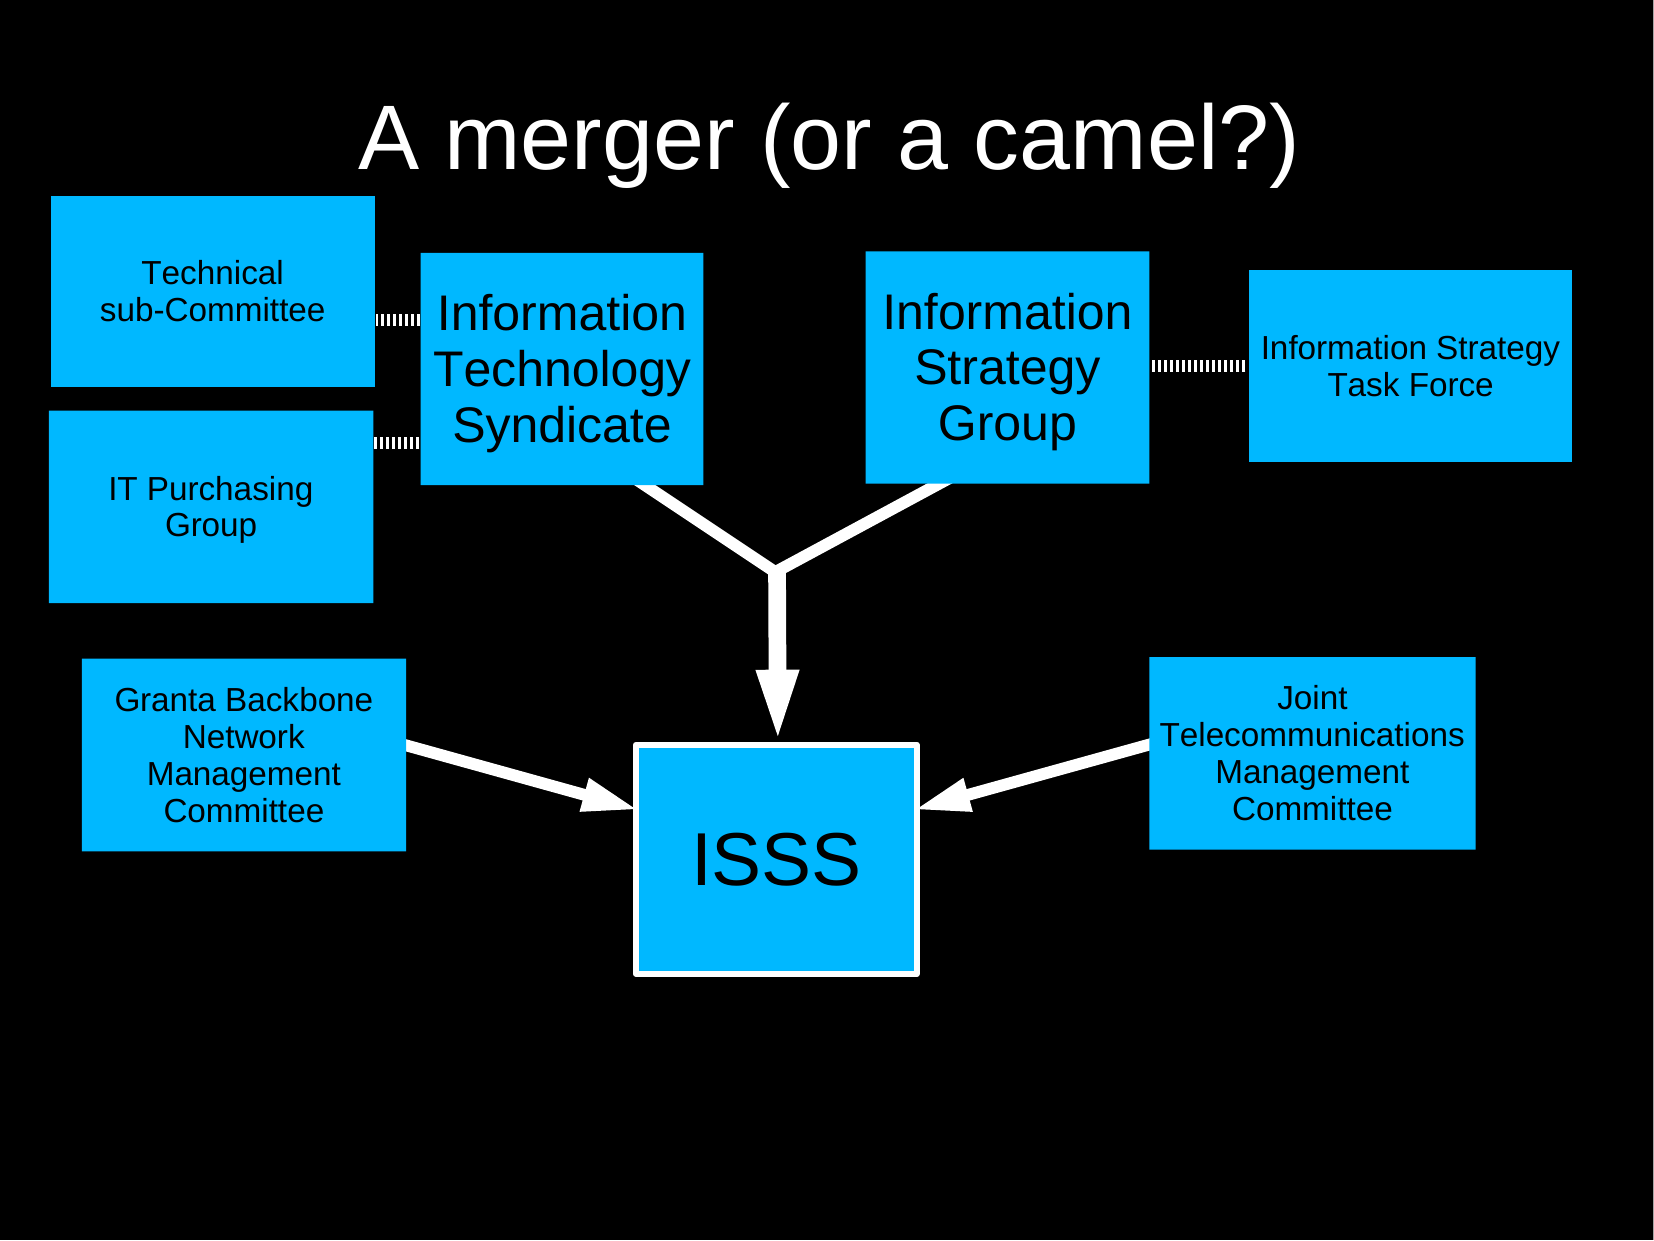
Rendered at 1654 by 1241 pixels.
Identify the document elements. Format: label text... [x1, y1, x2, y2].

text_box Information Technology Syndicate [420, 252, 704, 486]
text_box Granta Backbone Network Management Committee [81, 658, 407, 852]
text_box Joint Telecommunications Management Committee [1149, 657, 1476, 850]
title A merger (or a camel?) [123, 34, 1536, 242]
text_box Information Strategy Group [865, 251, 1150, 484]
text_box Information Strategy Task Force [1248, 269, 1573, 463]
text_box Technical sub-Committee [50, 195, 376, 388]
text_box IT Purchasing Group [48, 410, 374, 604]
text_box ISSS [635, 744, 917, 974]
